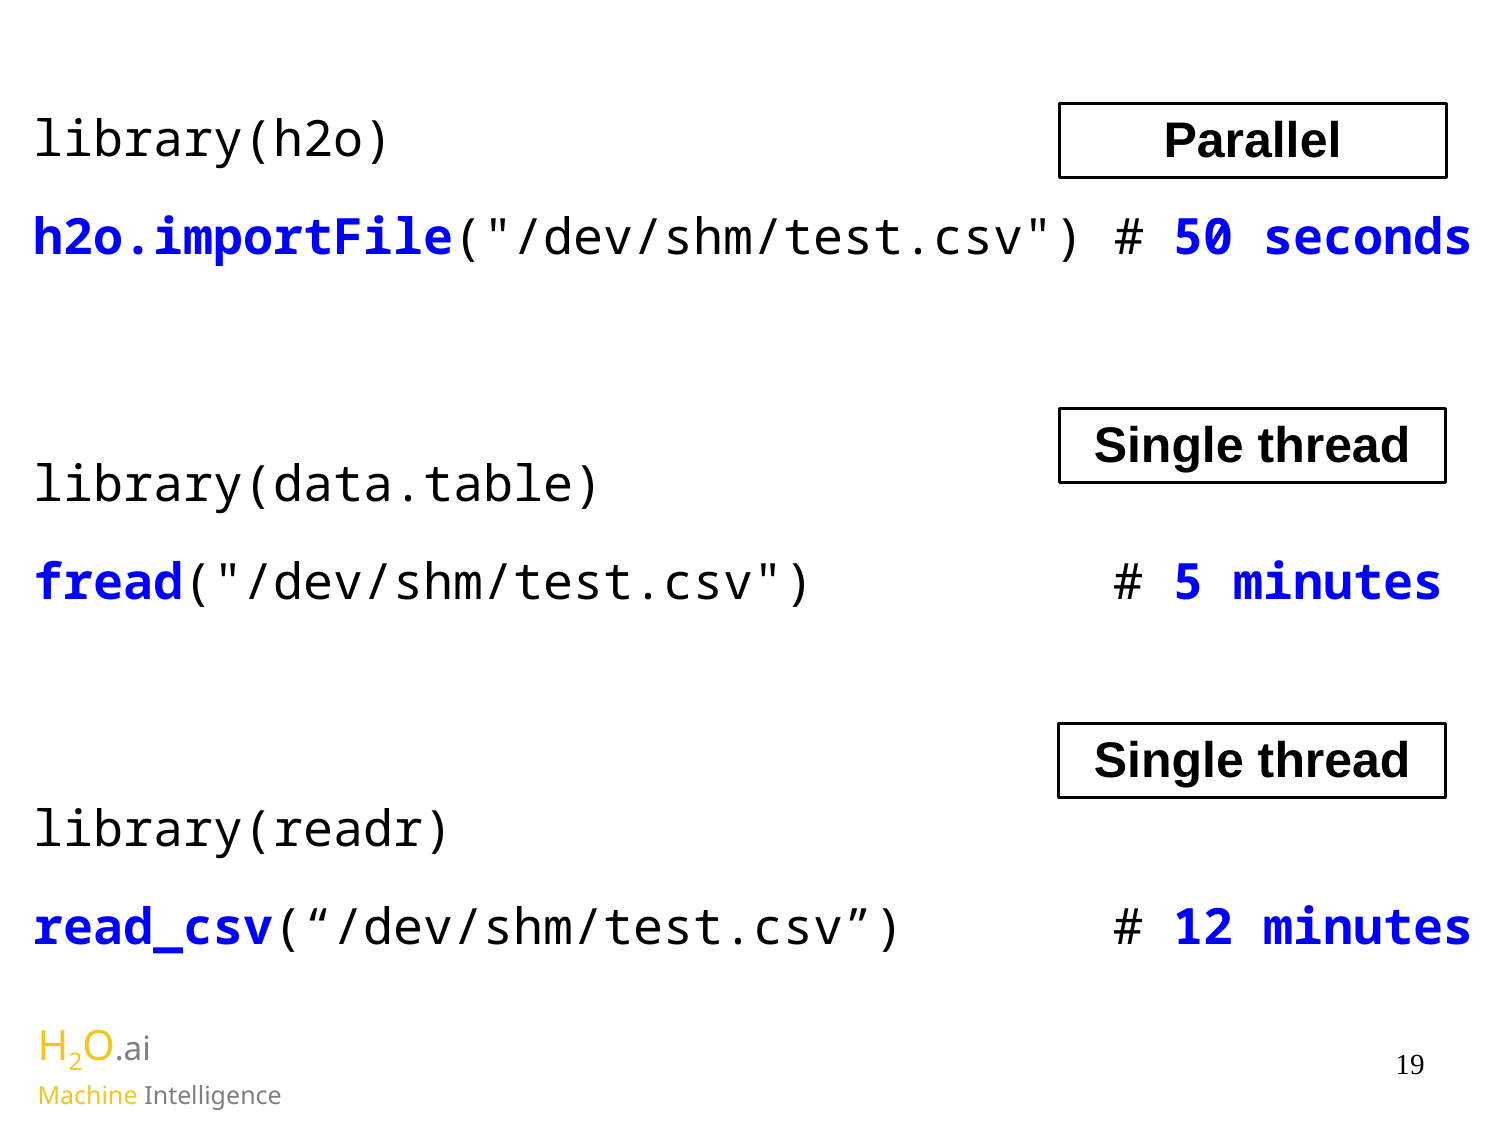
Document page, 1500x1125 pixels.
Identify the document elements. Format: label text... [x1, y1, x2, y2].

text_box Parallel [1059, 103, 1447, 178]
text_box [75, 132, 1426, 996]
text_box Single thread [1059, 408, 1446, 483]
list library(h2o) h2o.importFile("/dev/shm/test.csv") # 50 seconds library(data.table) fread("/dev/shm/test.csv") # 5 minutes library(readr) read_csv(“/dev/shm/test.csv”) # 12 minutes [1426, 103, 1489, 966]
list library(h2o) h2o.importFile("/dev/shm/test.csv") # 50 seconds library(data.table) fread("/dev/shm/test.csv") # 5 minutes library(readr) read_csv(“/dev/shm/test.csv”) # 12 minutes [33, 103, 1058, 966]
text_box Single thread [1058, 723, 1446, 798]
